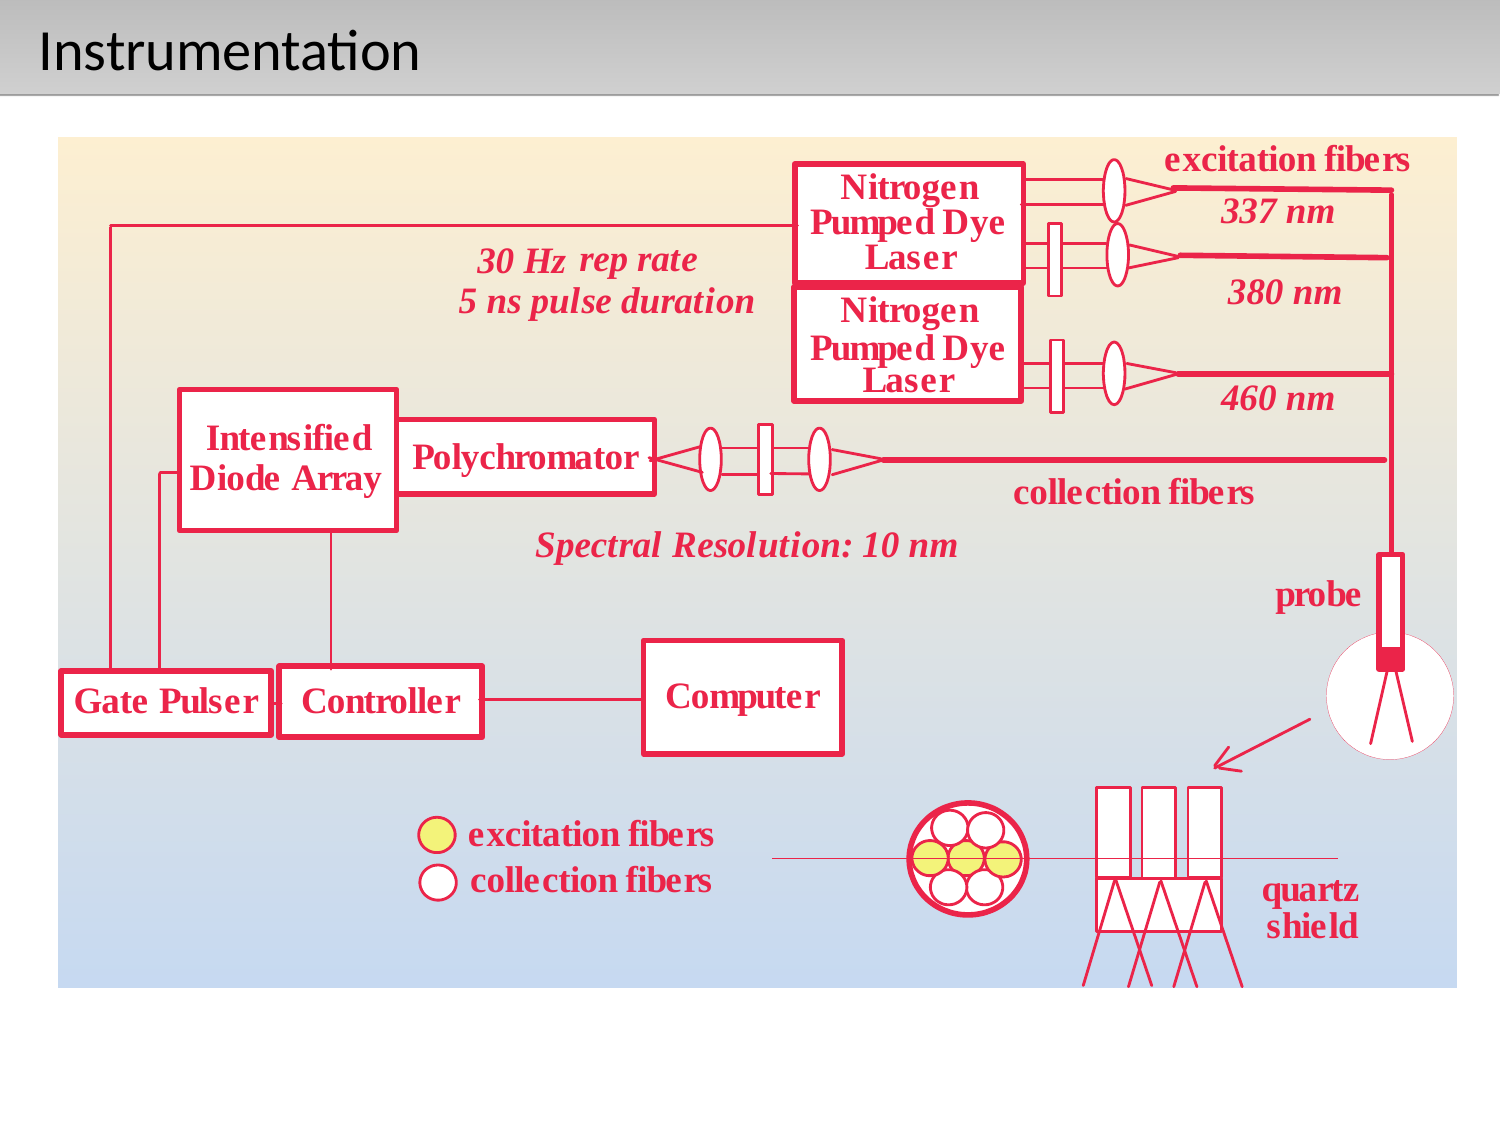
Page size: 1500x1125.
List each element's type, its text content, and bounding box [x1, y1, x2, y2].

chart [58, 137, 1457, 988]
title Instrumentation [24, 12, 1479, 107]
